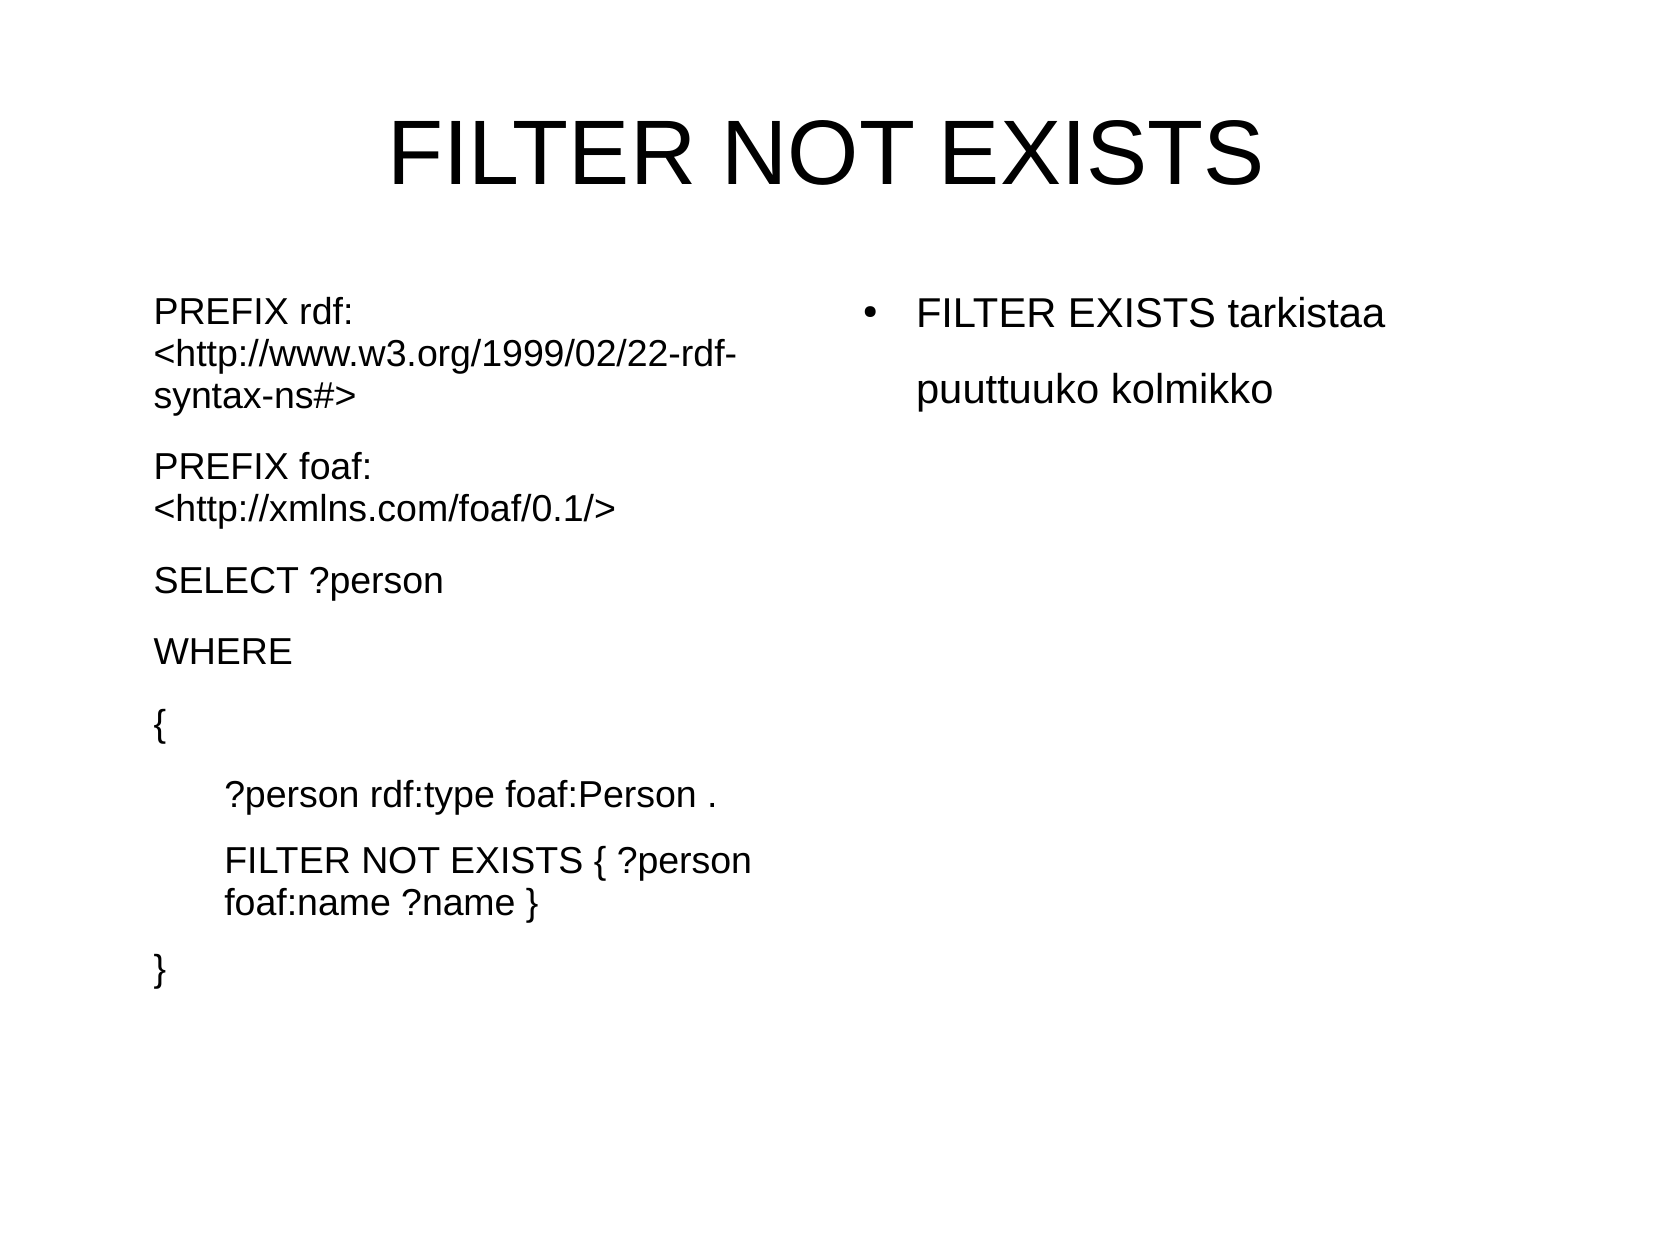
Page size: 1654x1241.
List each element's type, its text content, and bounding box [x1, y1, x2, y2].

title FILTER NOT EXISTS [82, 49, 1571, 257]
list FILTER EXISTS tarkistaa puuttuuko kolmikko [845, 290, 1572, 1010]
list PREFIX rdf: <http://www.w3.org/1999/02/22-rdf-syntax-ns#> PREFIX foaf: <http://xmlns.com/foaf/0.1/> SELECT ?person WHERE { ?person rdf:type foaf:Person . FILTER NOT EXISTS { ?person foaf:name ?name } } [82, 290, 809, 1010]
